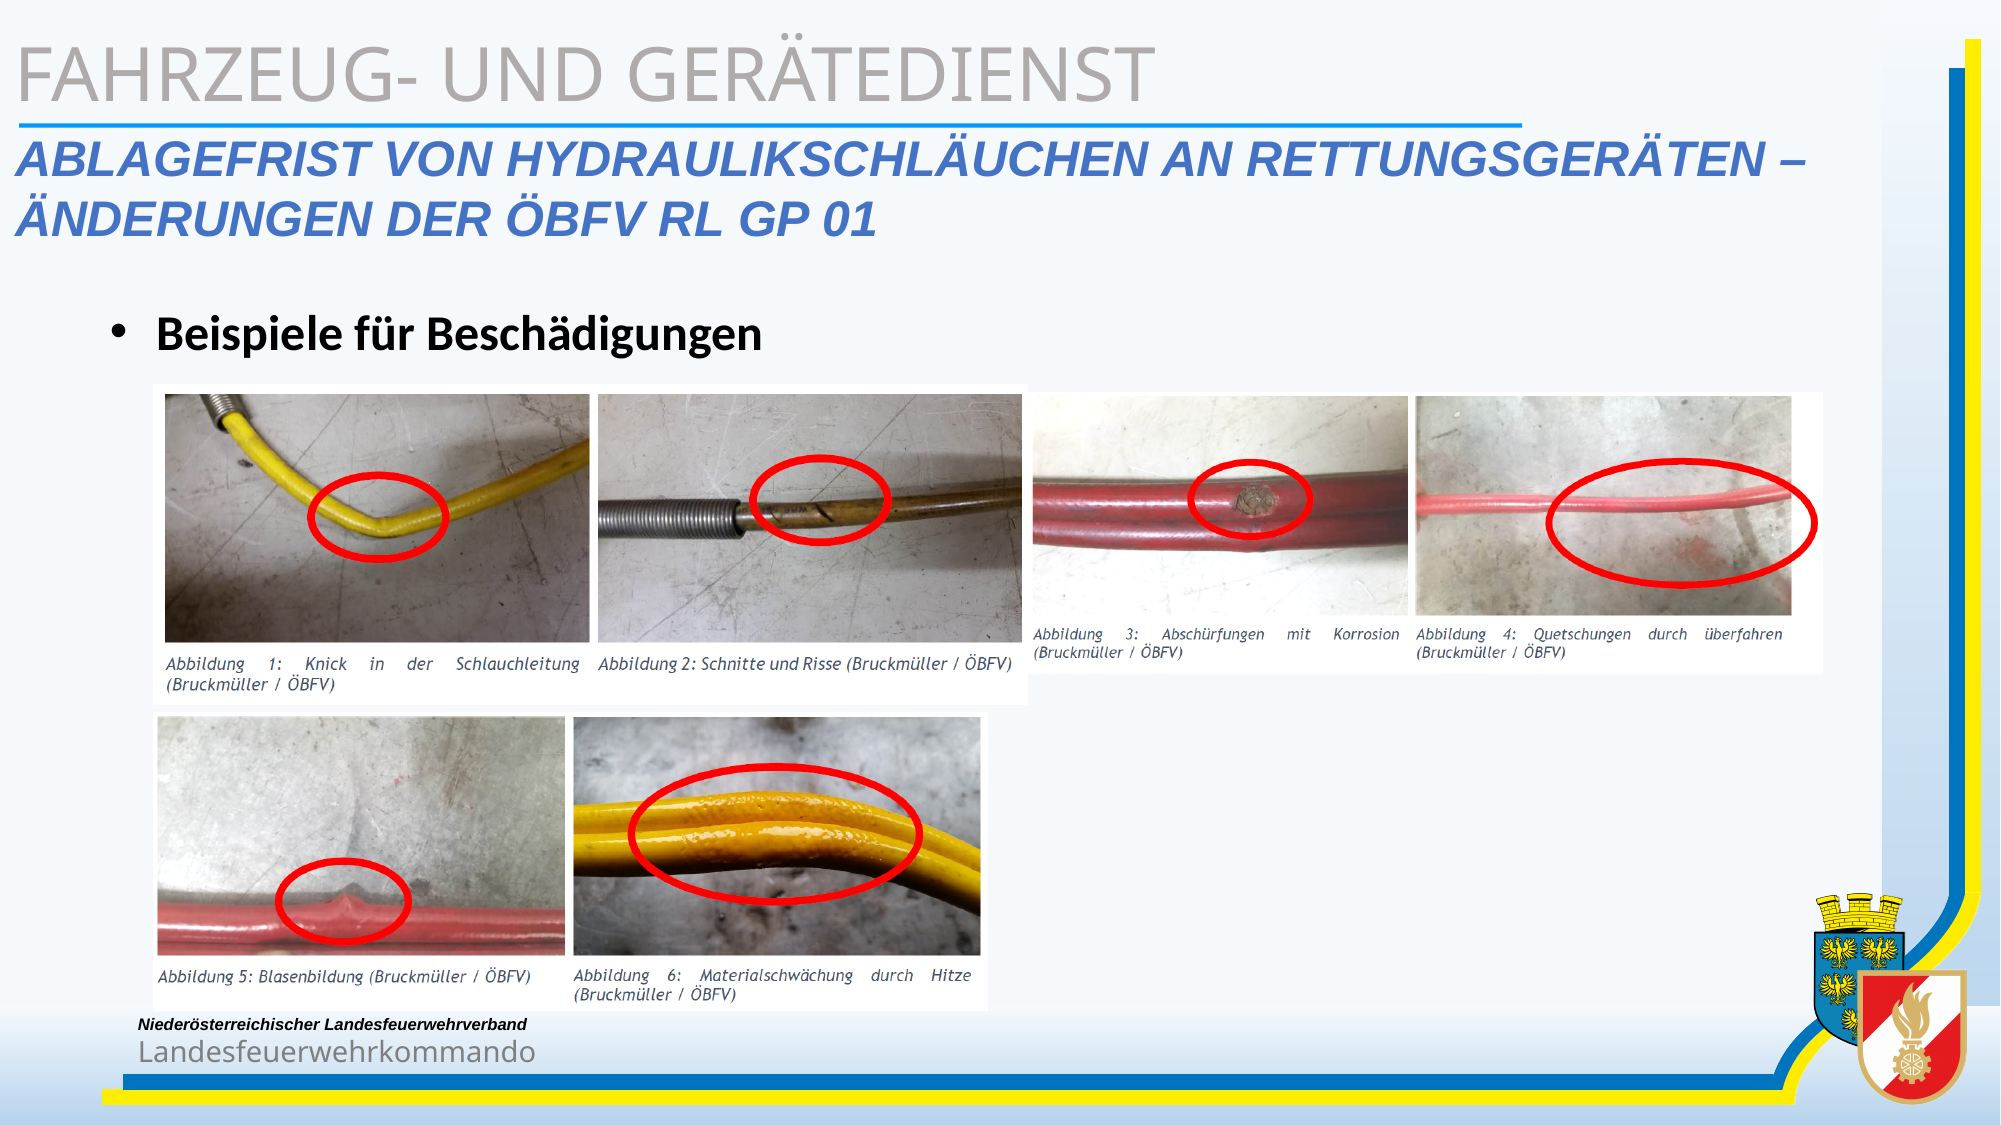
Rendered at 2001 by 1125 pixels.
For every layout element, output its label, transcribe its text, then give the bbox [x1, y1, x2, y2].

picture [153, 384, 1823, 705]
picture [153, 712, 988, 1011]
text_box FAHRZEUG- UND GERÄTEDIENST [0, 0, 1574, 118]
text_box ABLAGEFRIST VON HYDRAULIKSCHLÄUCHEN AN RETTUNGSGERÄTEN – ÄNDERUNGEN DER ÖBFV RL GP 01 [0, 118, 1900, 256]
text_box Beispiele für Beschädigungen [94, 292, 1941, 369]
